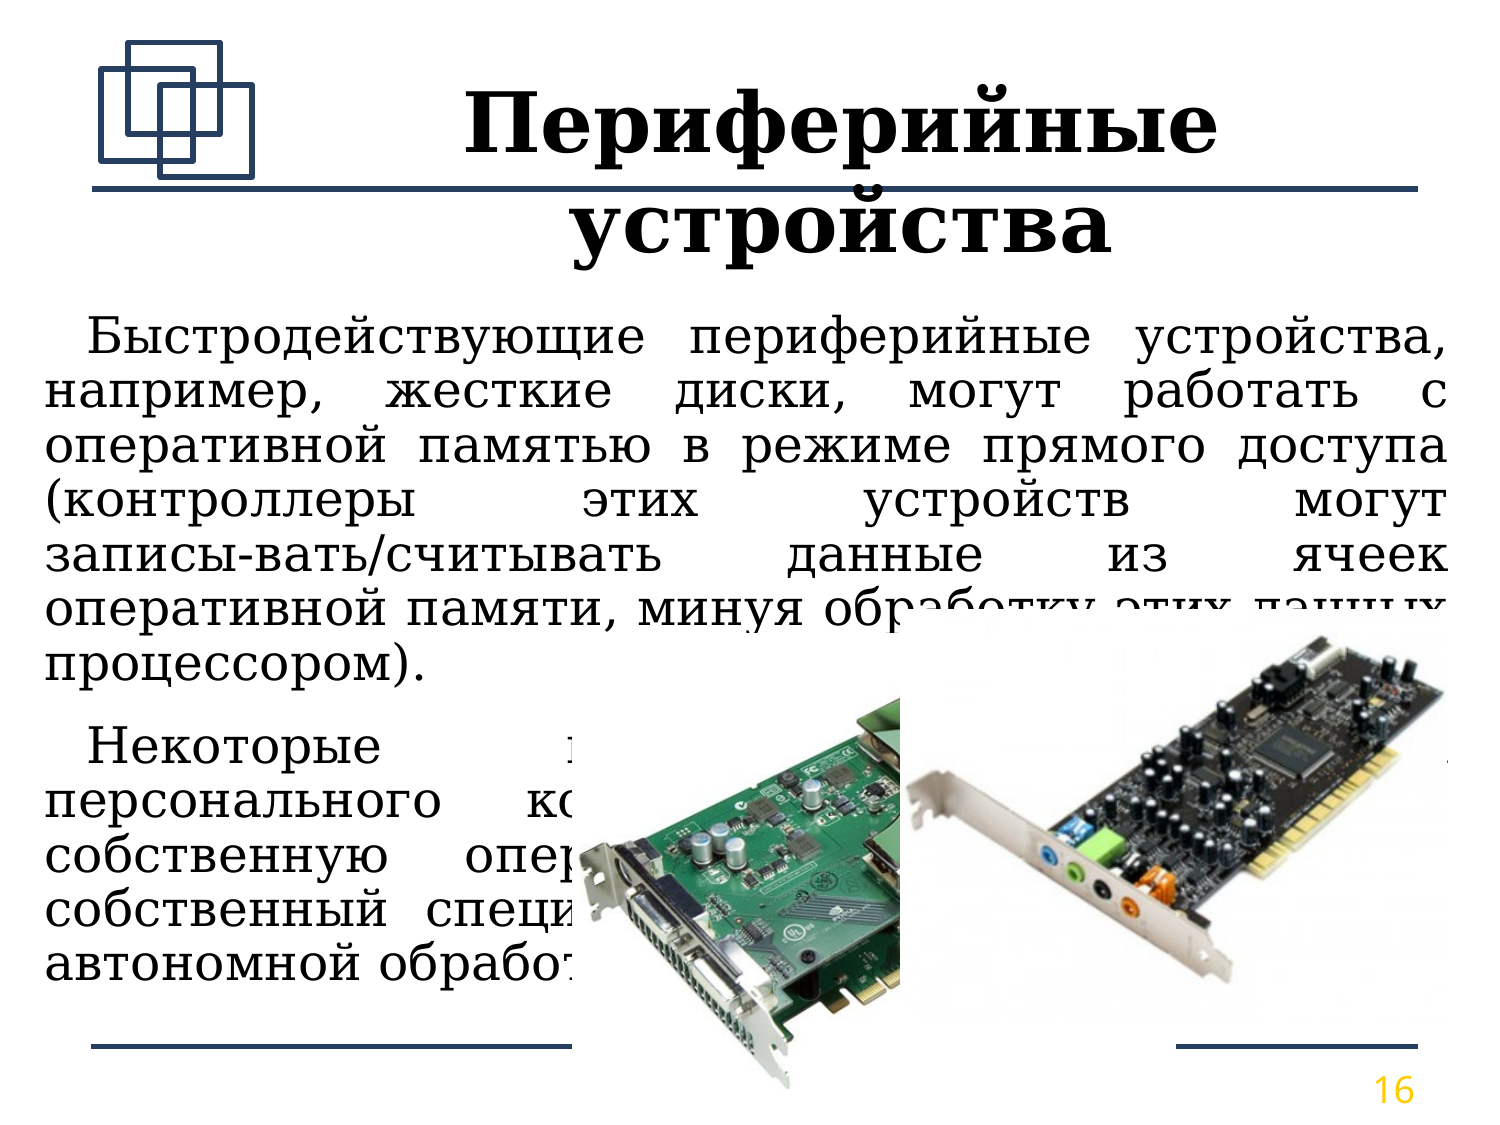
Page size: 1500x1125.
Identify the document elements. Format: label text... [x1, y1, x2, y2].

text_box Быстродействующие периферийные устройства, например, жесткие диски, могут работать с оперативной памятью в режиме прямого доступа (контроллеры этих устройств могут записы-вать/считывать данные из ячеек оперативной памяти, минуя обработку этих данных процессором). Некоторые периферийные устройства персонального компьютера могут иметь и собственную оперативную память, а также собственный специализированный процессор для автономной обработки данных. [29, 302, 1465, 1004]
picture [572, 609, 1447, 1100]
text_box Периферийные устройства [236, 49, 1447, 290]
